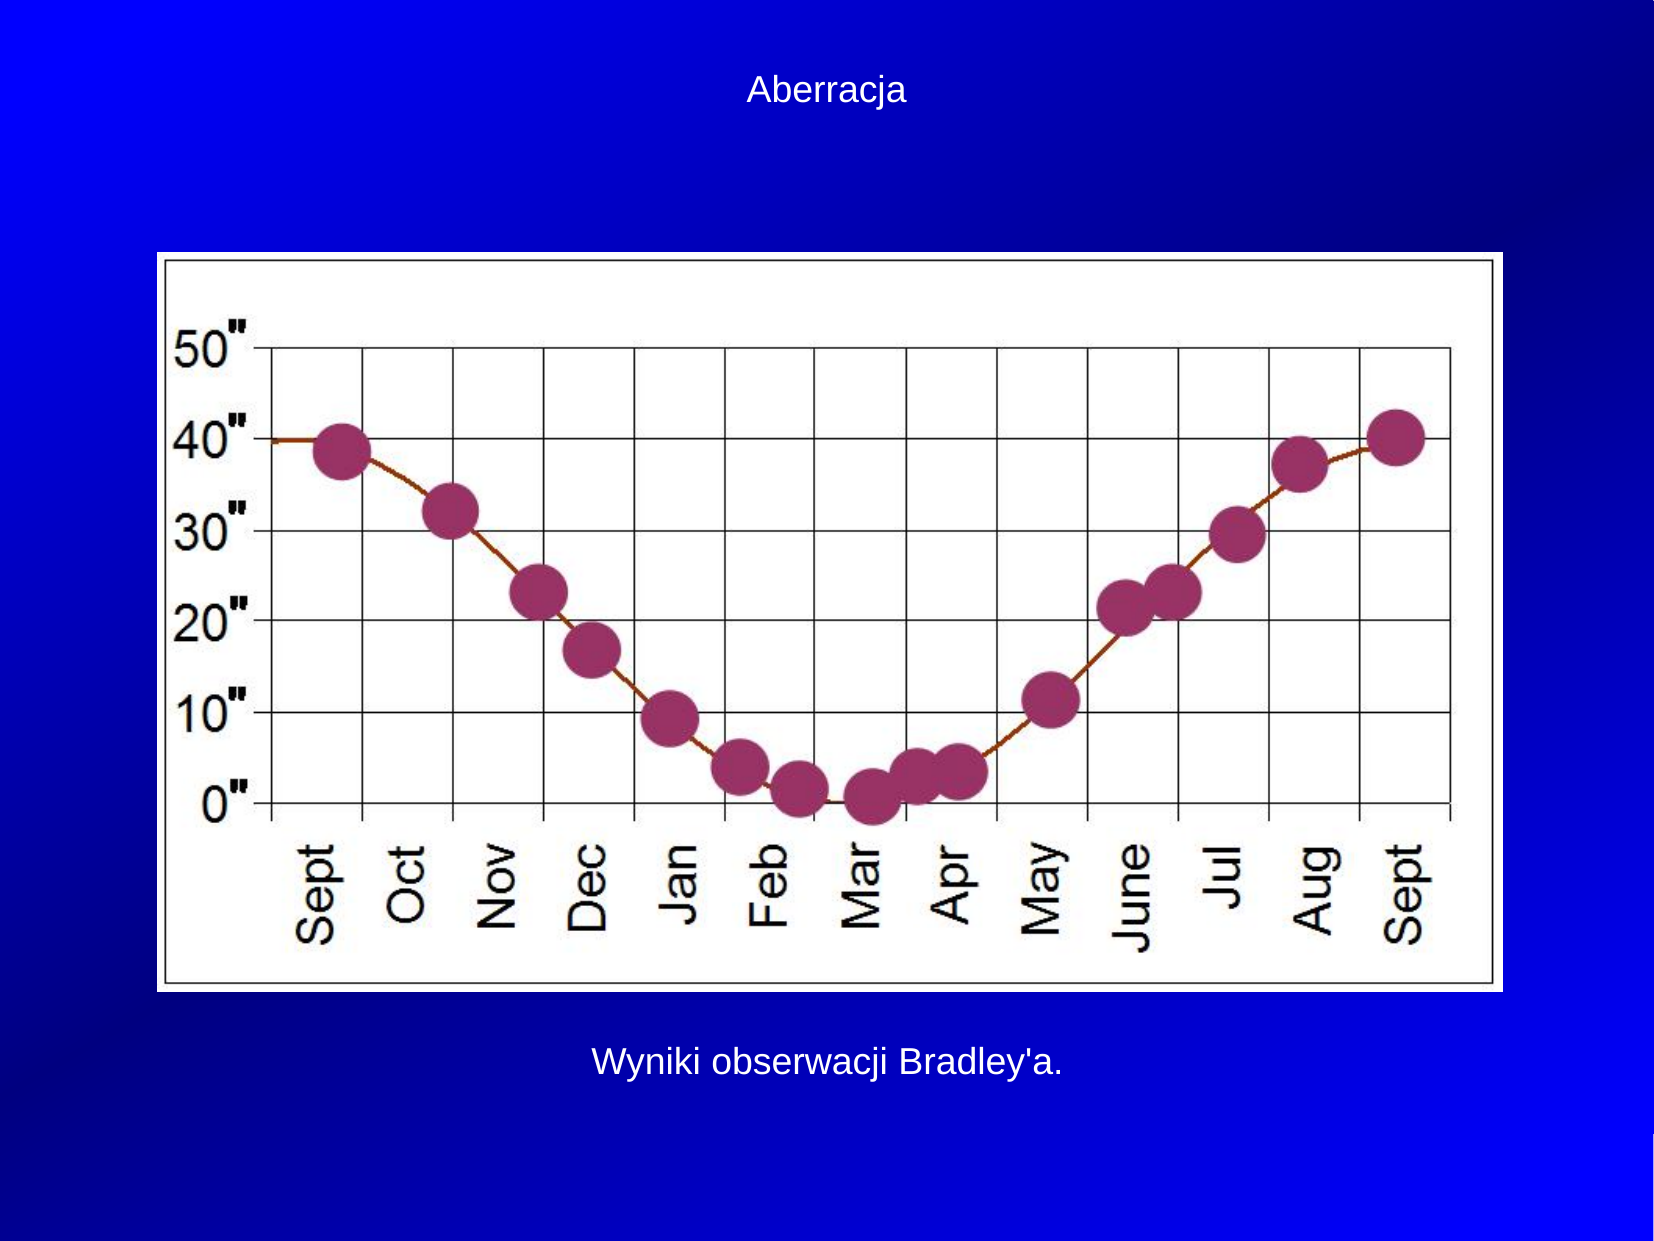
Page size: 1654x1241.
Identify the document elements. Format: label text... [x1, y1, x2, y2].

text_box Aberracja [731, 61, 922, 119]
text_box Wyniki obserwacji Bradley'a. [576, 1033, 1079, 1091]
picture [157, 252, 1503, 992]
